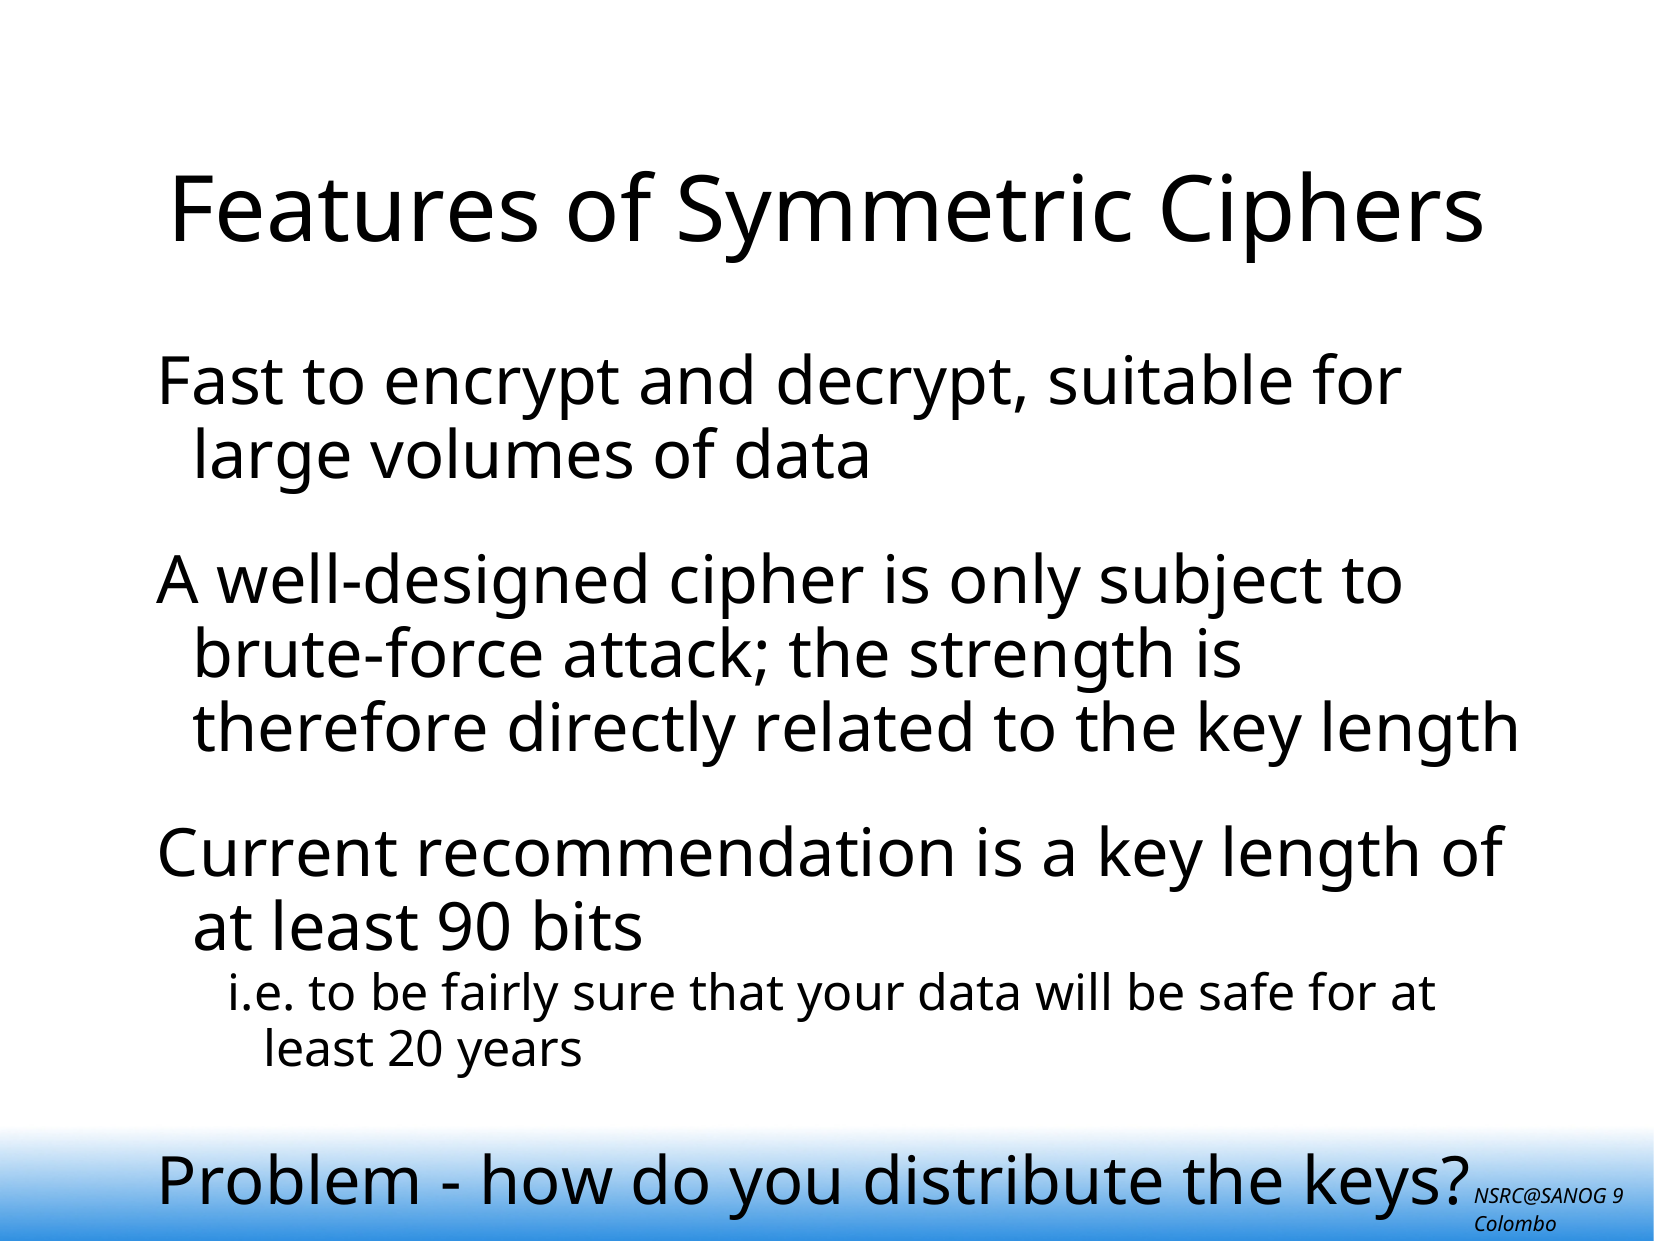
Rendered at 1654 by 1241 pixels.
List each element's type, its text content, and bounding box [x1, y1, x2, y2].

list Fast to encrypt and decrypt, suitable for large volumes of data A well-designed cipher is only subject to brute-force attack; the strength is therefore directly related to the key length Current recommendation is a key length of at least 90 bits i.e. to be fairly sure that your data will be safe for at least 20 years Problem - how do you distribute the keys? [121, 344, 1538, 1127]
title Features of Symmetric Ciphers [121, 102, 1534, 310]
picture [0, 1124, 1654, 1241]
